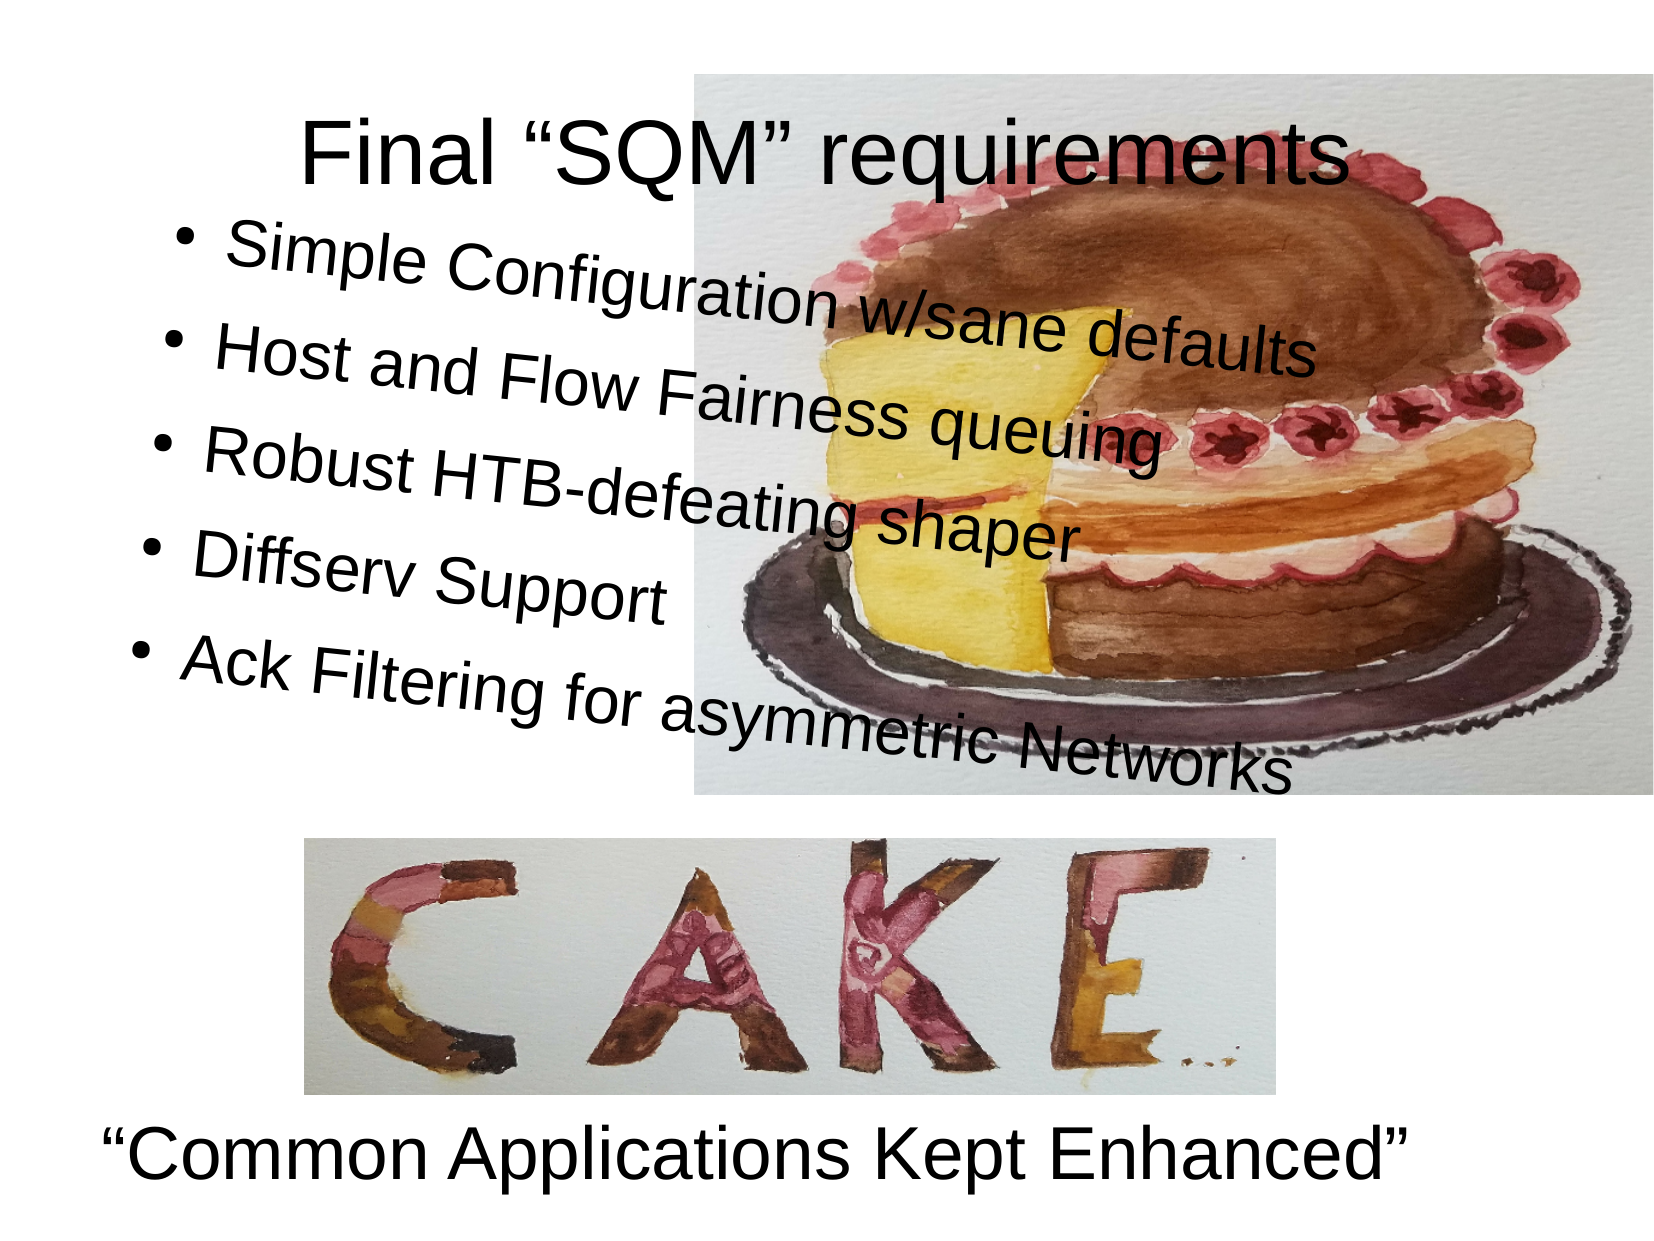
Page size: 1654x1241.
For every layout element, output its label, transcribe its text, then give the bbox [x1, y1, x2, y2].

title “Common Applications Kept Enhanced” [11, 1050, 1501, 1241]
picture [304, 838, 1276, 1050]
picture [733, 74, 1654, 795]
list Simple Configuration w/sane defaults Host and Flow Fairness queuing Robust HTB-defeating shaper Diffserv Support Ack Filtering for asymmetric Networks [83, 196, 1640, 1070]
title Final “SQM” requirements [82, 49, 1571, 257]
